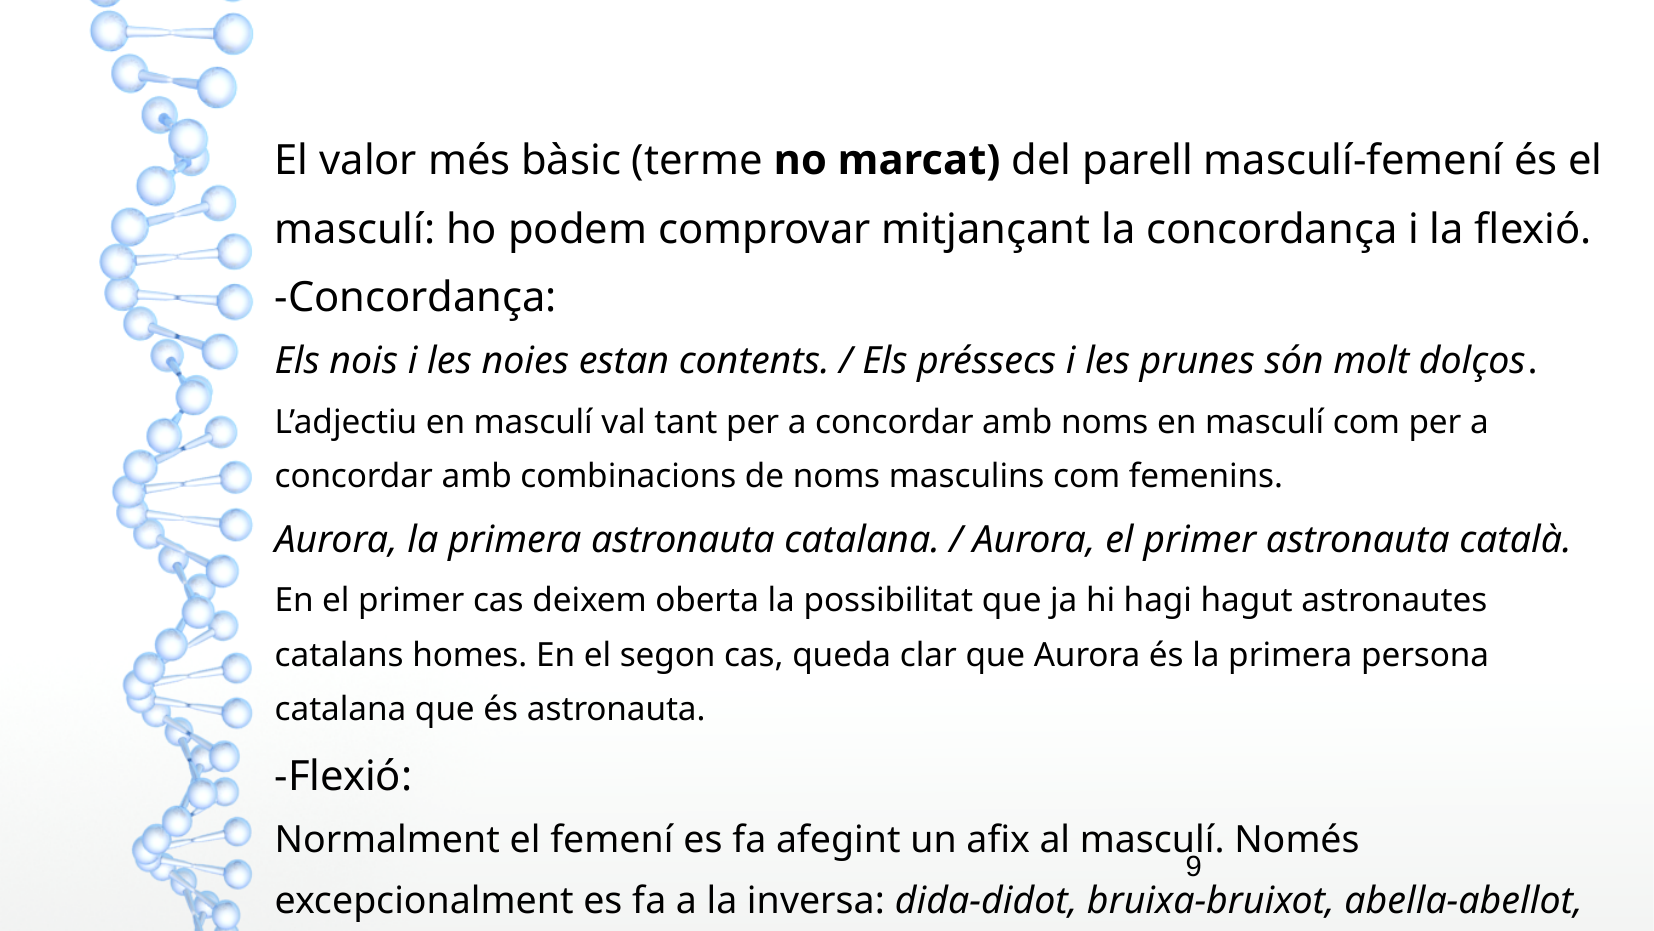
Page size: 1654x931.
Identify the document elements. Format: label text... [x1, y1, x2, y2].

text_box <číslo> [1185, 847, 1571, 912]
text_box <číslo> [1430, 895, 1441, 911]
text_box El valor més bàsic (terme no marcat) del parell masculí-femení és el masculí: ho podem comprovar mitjançant la concordança i la flexió. -Concordança: Els nois i les noies estan contents. / Els préssecs i les prunes són molt dolços. L’adjectiu en masculí val tant per a concordar amb noms en masculí com per a concordar amb combinacions de noms masculins com femenins. Aurora, la primera astronauta catalana. / Aurora, el primer astronauta català. En el primer cas deixem oberta la possibilitat que ja hi hagi hagut astronautes catalans homes. En el segon cas, queda clar que Aurora és la primera persona catalana que és astronauta. -Flexió: Normalment el femení es fa afegint un afix al masculí. Només excepcionalment es fa a la inversa: dida-didot, bruixa-bruixot, abella-abellot, merla-merlot. [259, 111, 1642, 839]
text_box <číslo> [1212, 895, 1222, 911]
text_box <číslo> [1485, 895, 1495, 911]
text_box <číslo> [1544, 895, 1555, 911]
text_box <číslo> [1463, 895, 1474, 911]
text_box <číslo> [1296, 895, 1307, 911]
picture [0, 0, 1654, 931]
text_box <číslo> [1371, 895, 1381, 911]
text_box <číslo> [1349, 895, 1360, 911]
